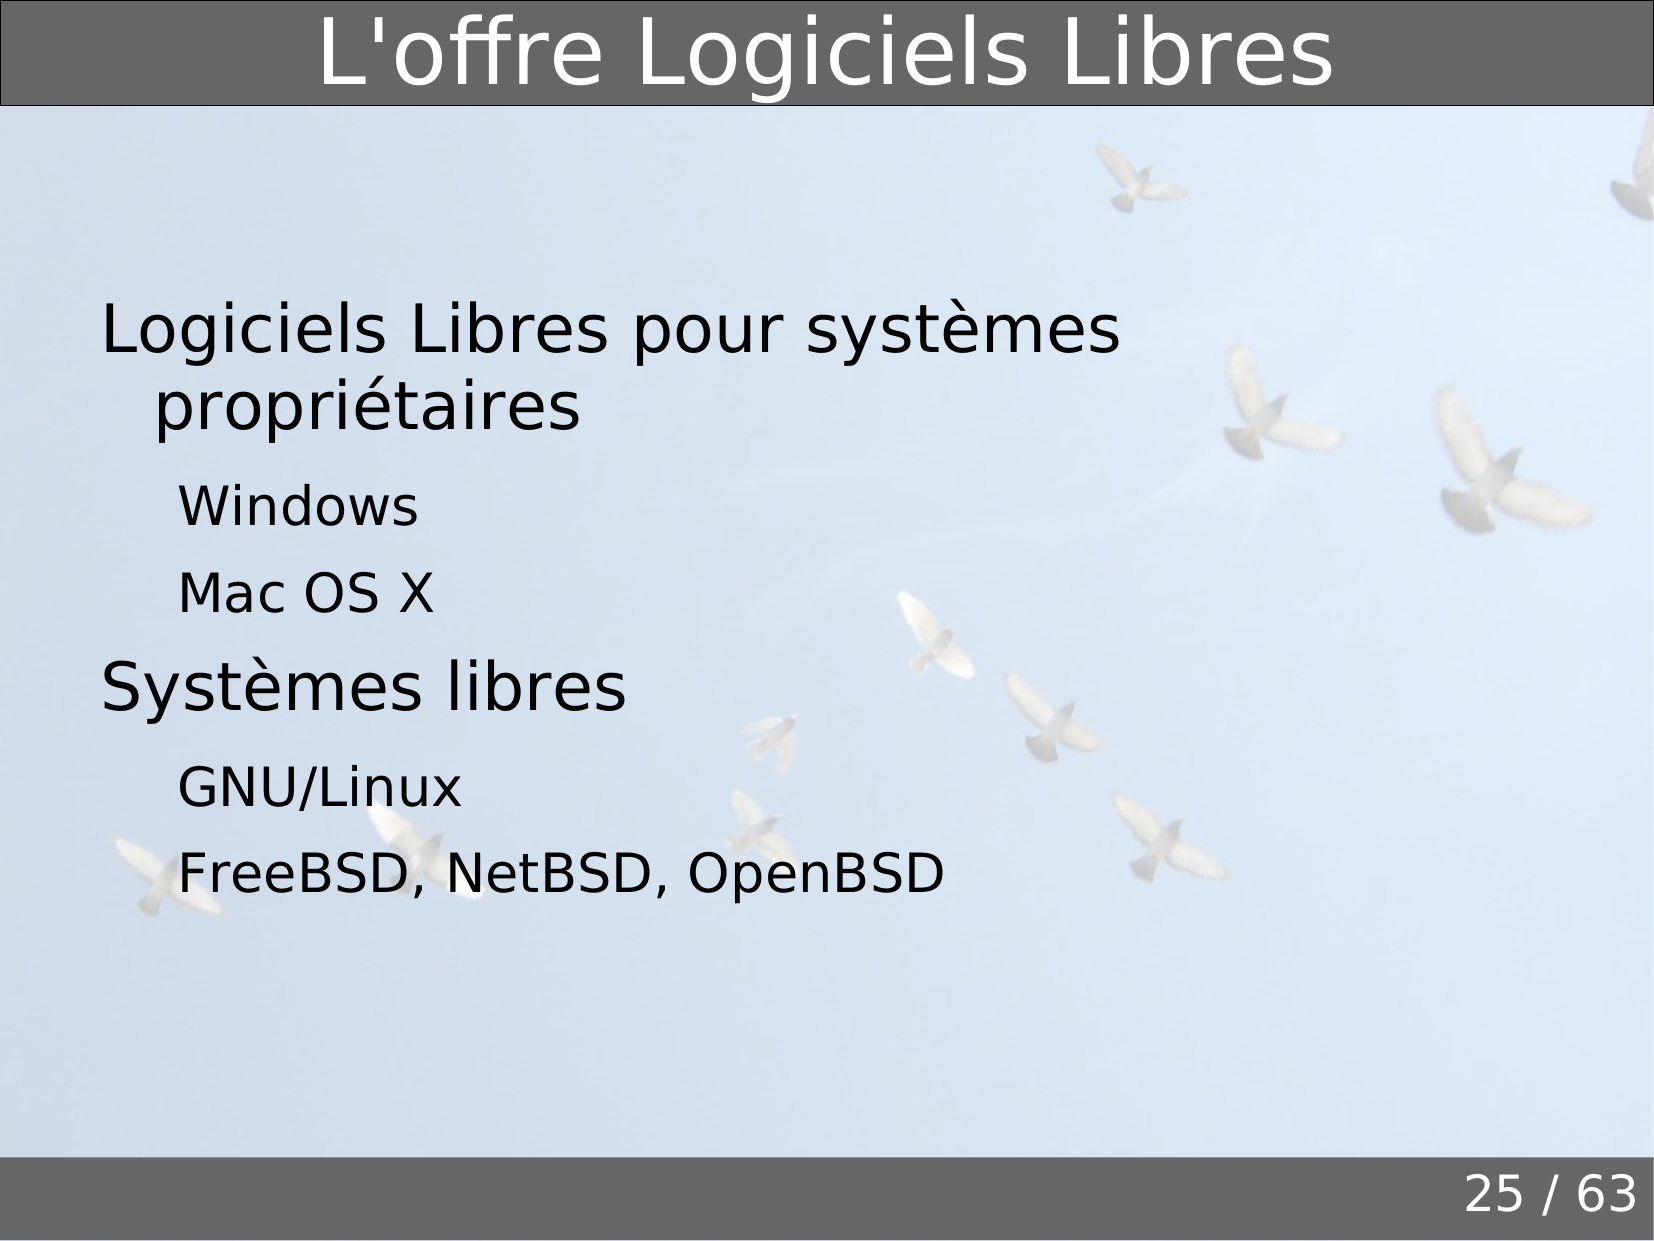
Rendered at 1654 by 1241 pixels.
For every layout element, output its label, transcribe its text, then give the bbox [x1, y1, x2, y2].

list Logiciels Libres pour systèmes propriétaires Windows Mac OS X Systèmes libres GNU/Linux FreeBSD, NetBSD, OpenBSD [82, 290, 1571, 1088]
title L'offre Logiciels Libres [0, 0, 1654, 107]
